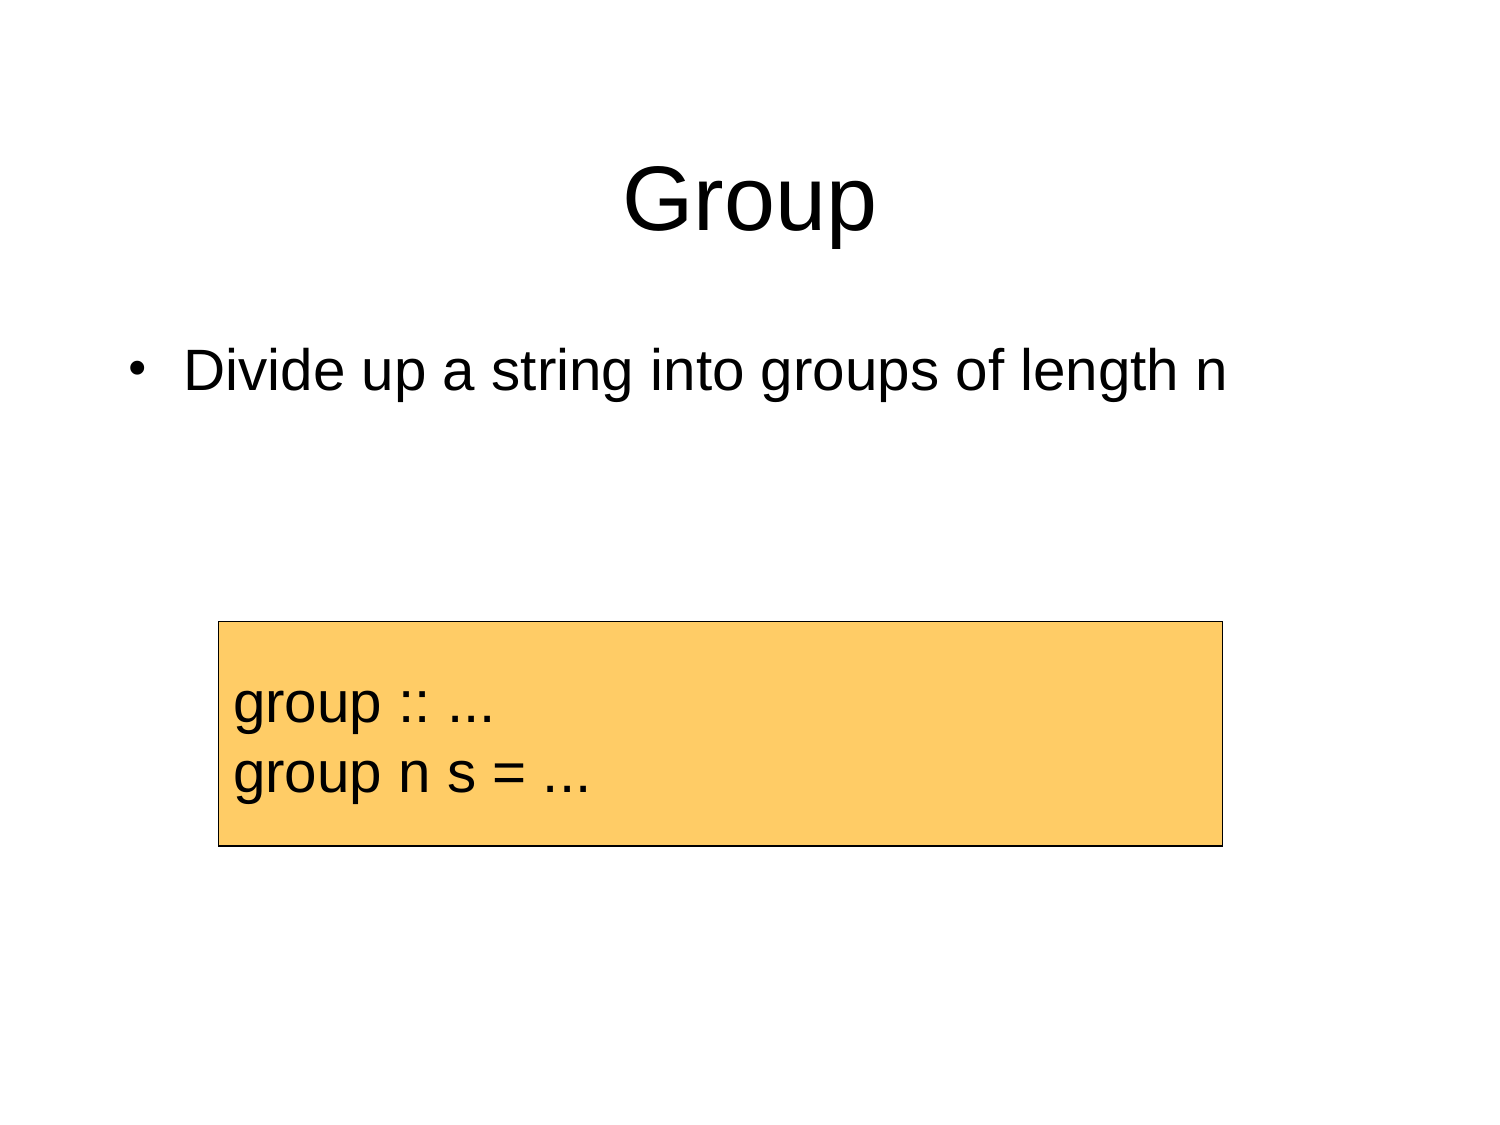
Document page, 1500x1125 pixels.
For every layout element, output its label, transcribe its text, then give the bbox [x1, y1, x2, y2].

text_box group :: ... group n s = ... [218, 621, 1223, 847]
title Group [112, 99, 1388, 288]
list Divide up a string into groups of length n [112, 324, 1388, 1000]
